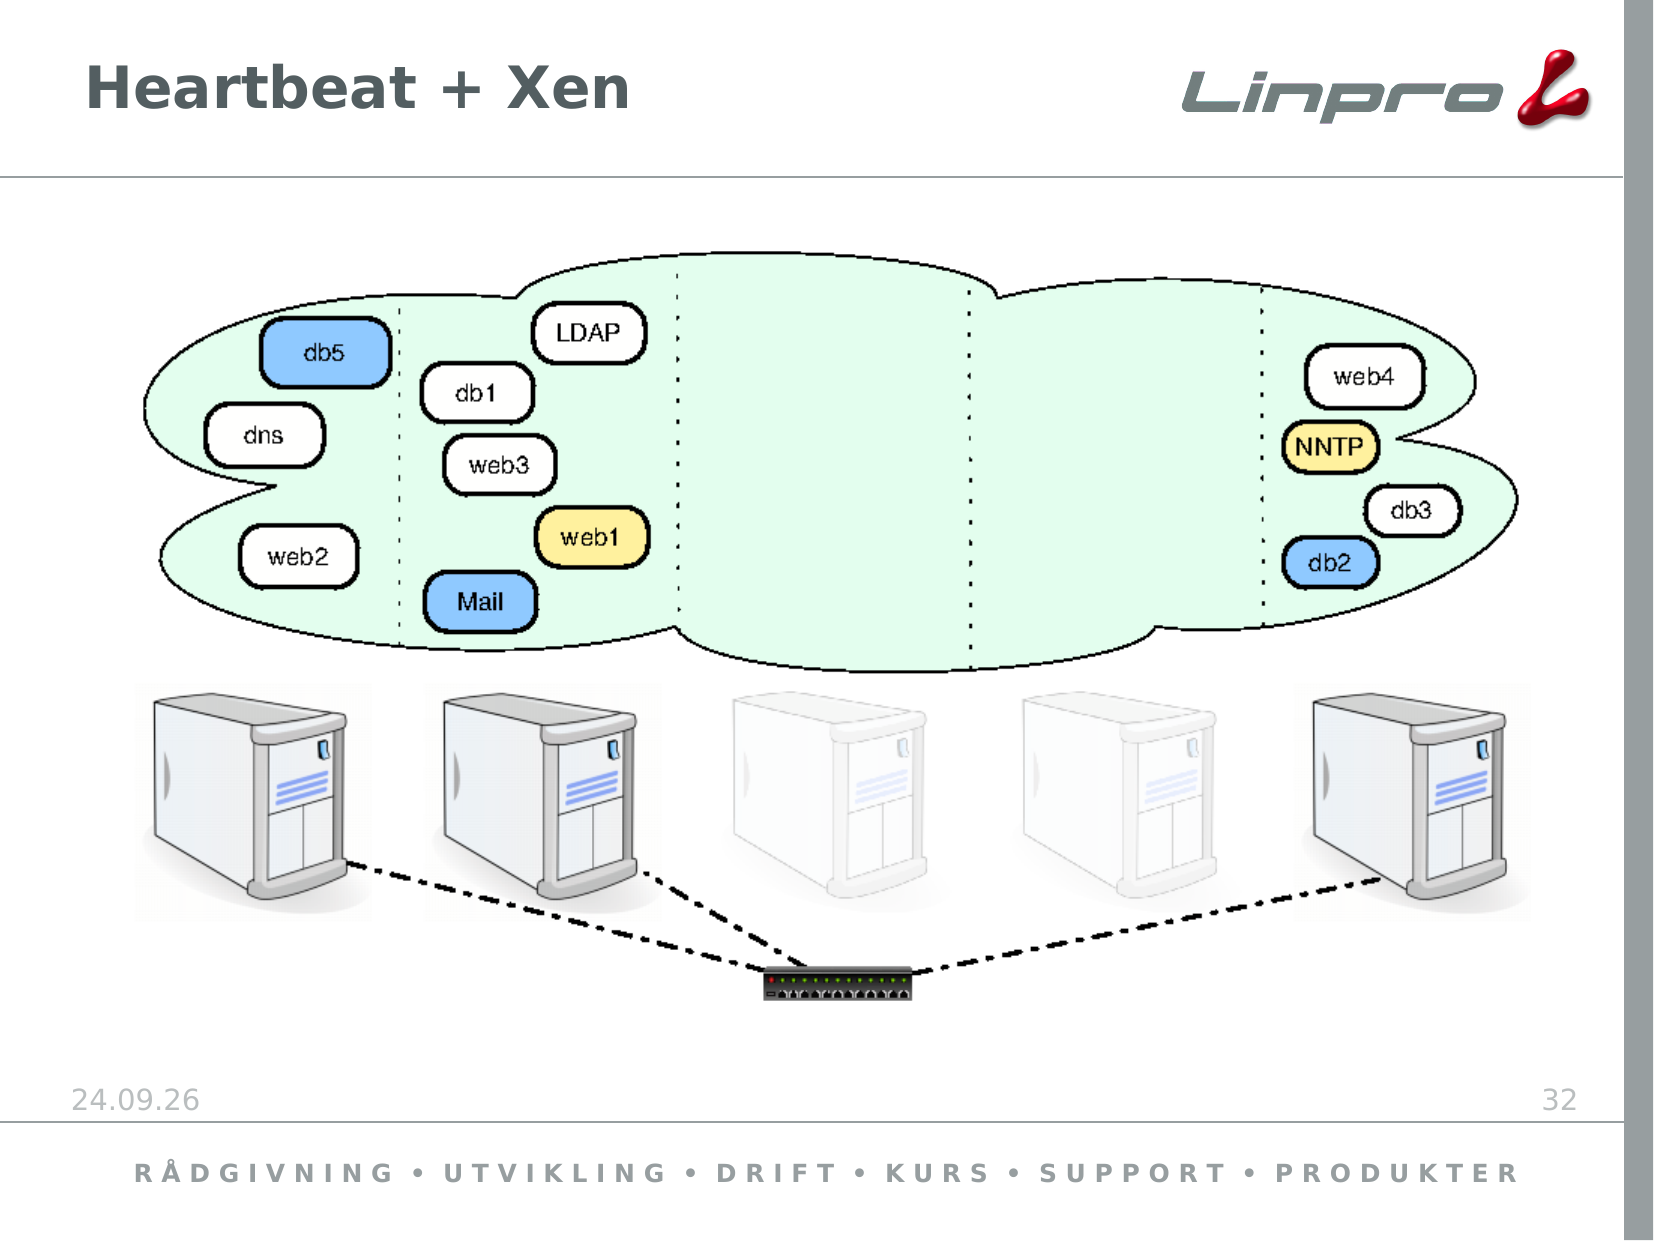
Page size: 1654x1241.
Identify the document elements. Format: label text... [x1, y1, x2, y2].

picture [76, 238, 1579, 1004]
picture [1181, 47, 1595, 133]
title Heartbeat + Xen [84, 49, 1573, 128]
